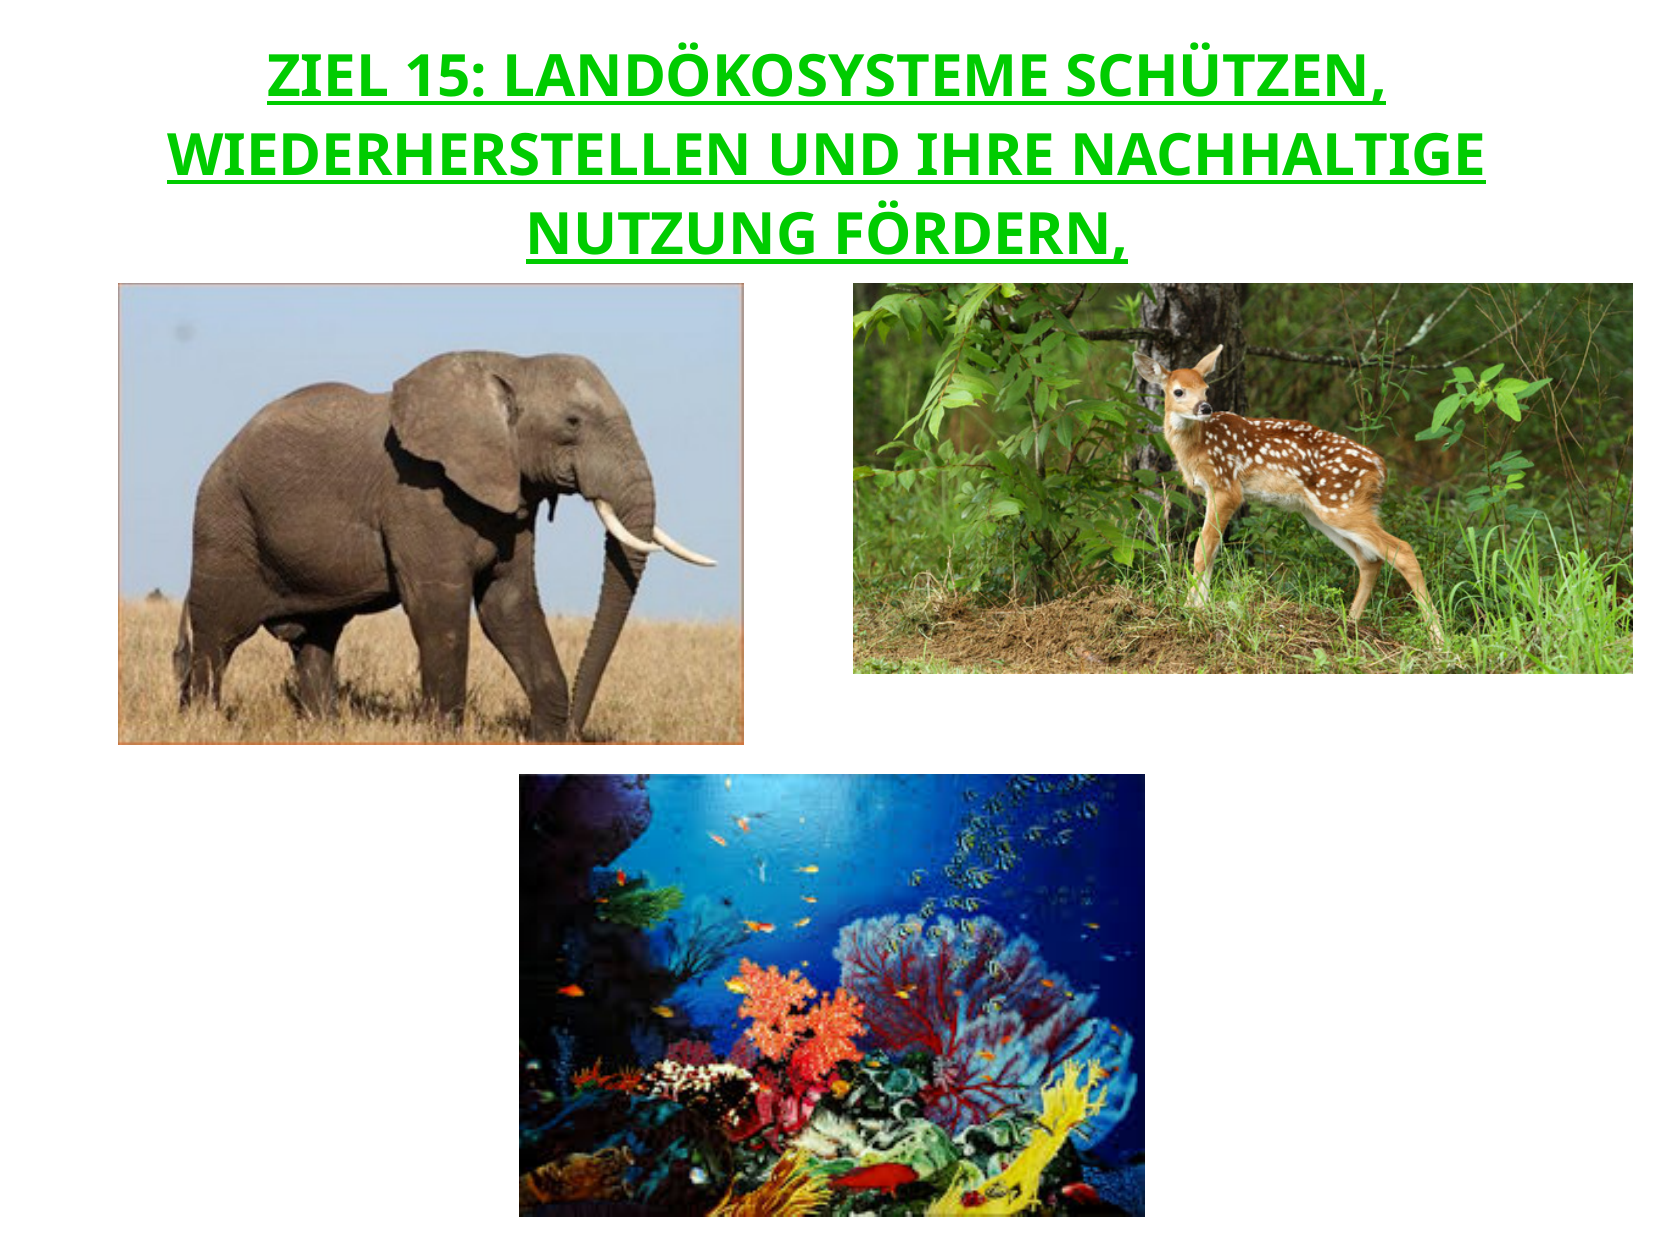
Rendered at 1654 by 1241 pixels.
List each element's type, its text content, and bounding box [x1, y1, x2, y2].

picture [118, 283, 744, 745]
picture [853, 283, 1633, 674]
title ZIEL 15: LANDÖKOSYSTEME SCHÜTZEN, WIEDERHERSTELLEN UND IHRE NACHHALTIGE NUTZUNG FÖRDERN, [82, 37, 1571, 269]
picture [519, 774, 1145, 1217]
